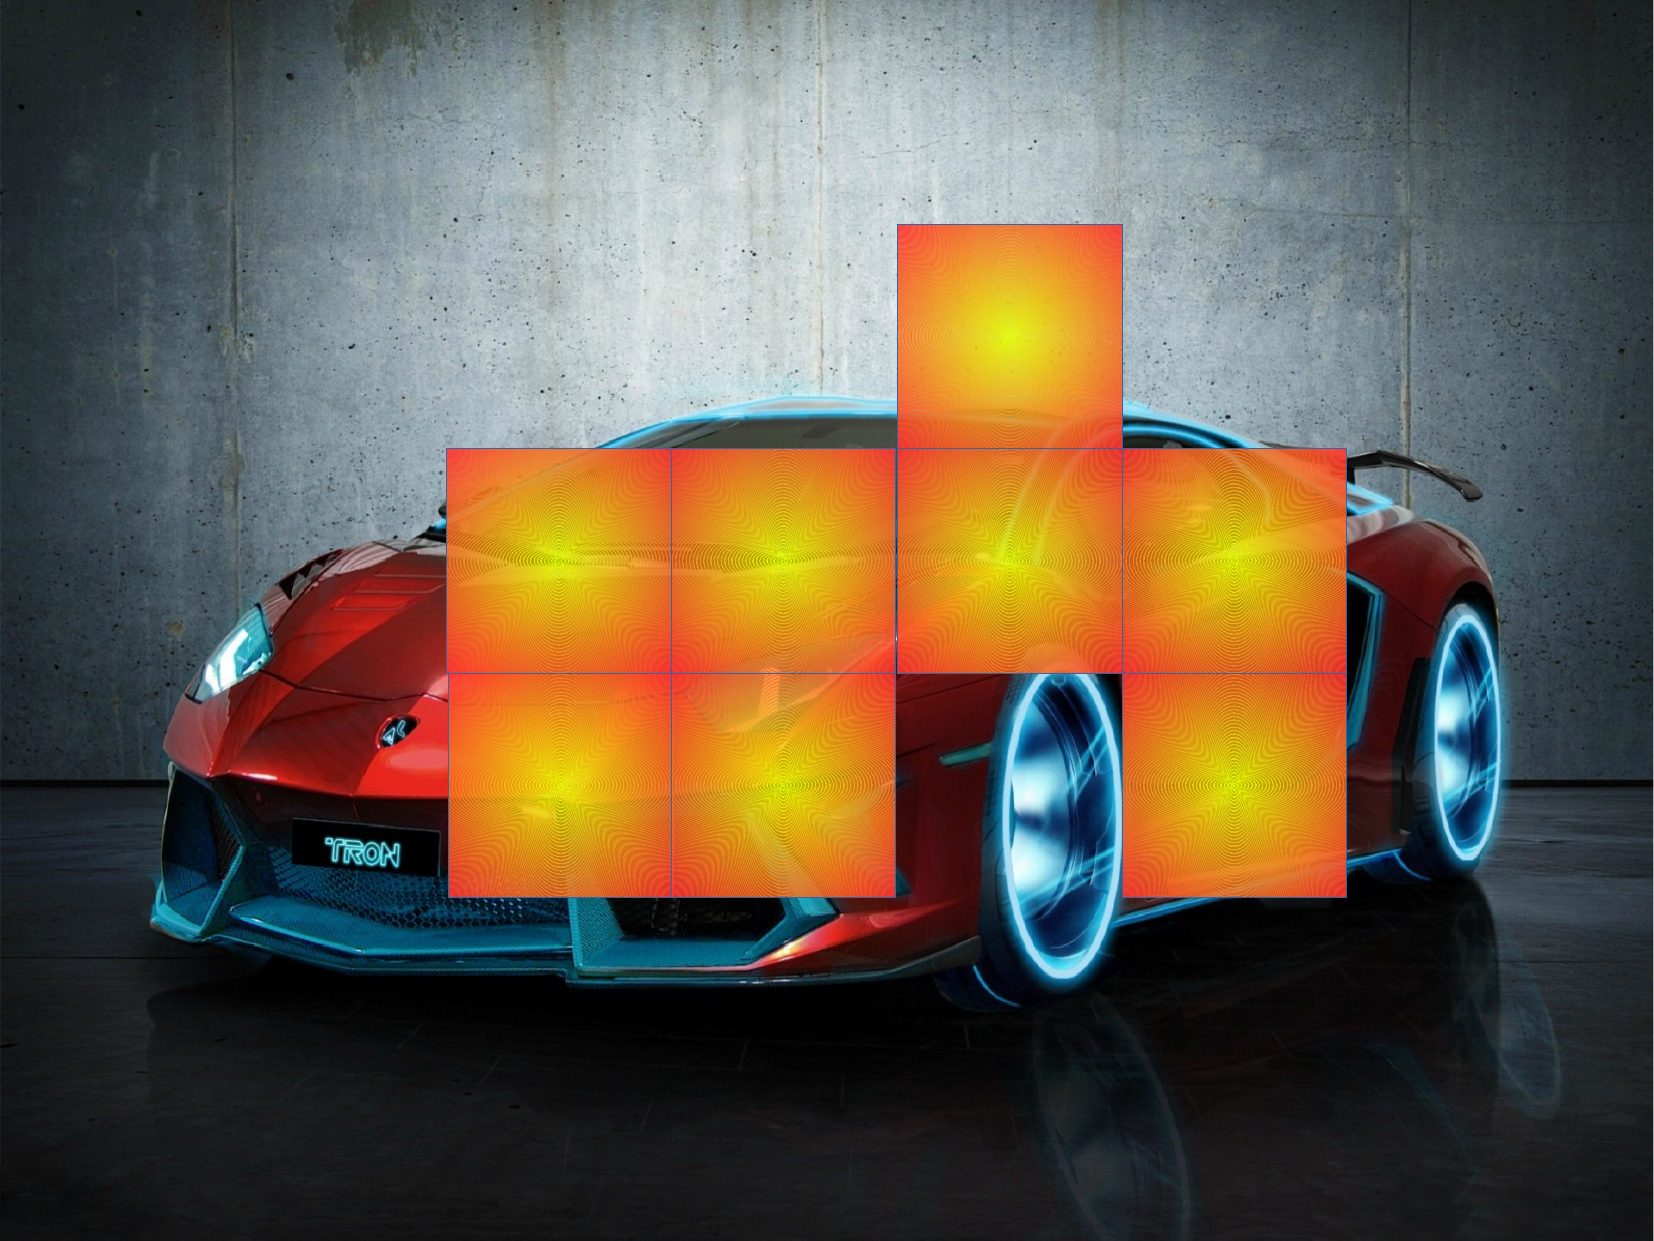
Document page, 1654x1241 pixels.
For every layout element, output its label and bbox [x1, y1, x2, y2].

text_box [446, 448, 896, 898]
picture [0, 0, 1654, 1241]
text_box [897, 224, 1347, 898]
